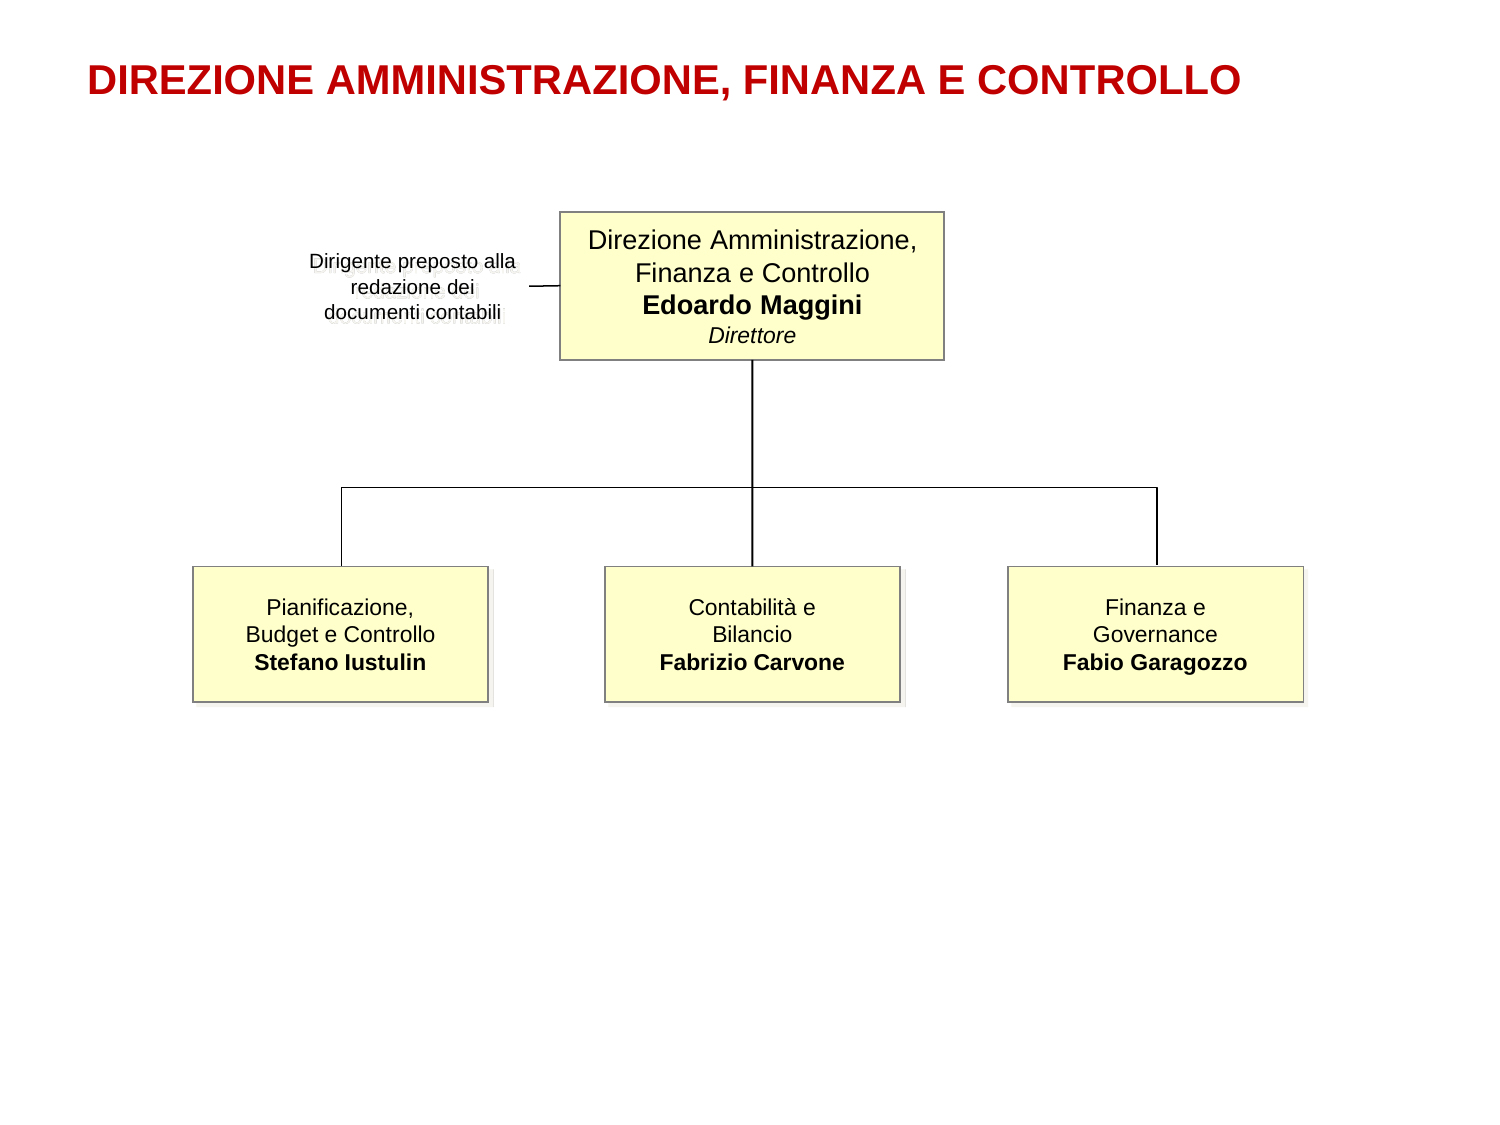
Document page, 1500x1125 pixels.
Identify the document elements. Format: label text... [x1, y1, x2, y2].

text_box DIREZIONE AMMINISTRAZIONE, FINANZA E CONTROLLO [72, 45, 1462, 128]
picture [191, 210, 1309, 708]
